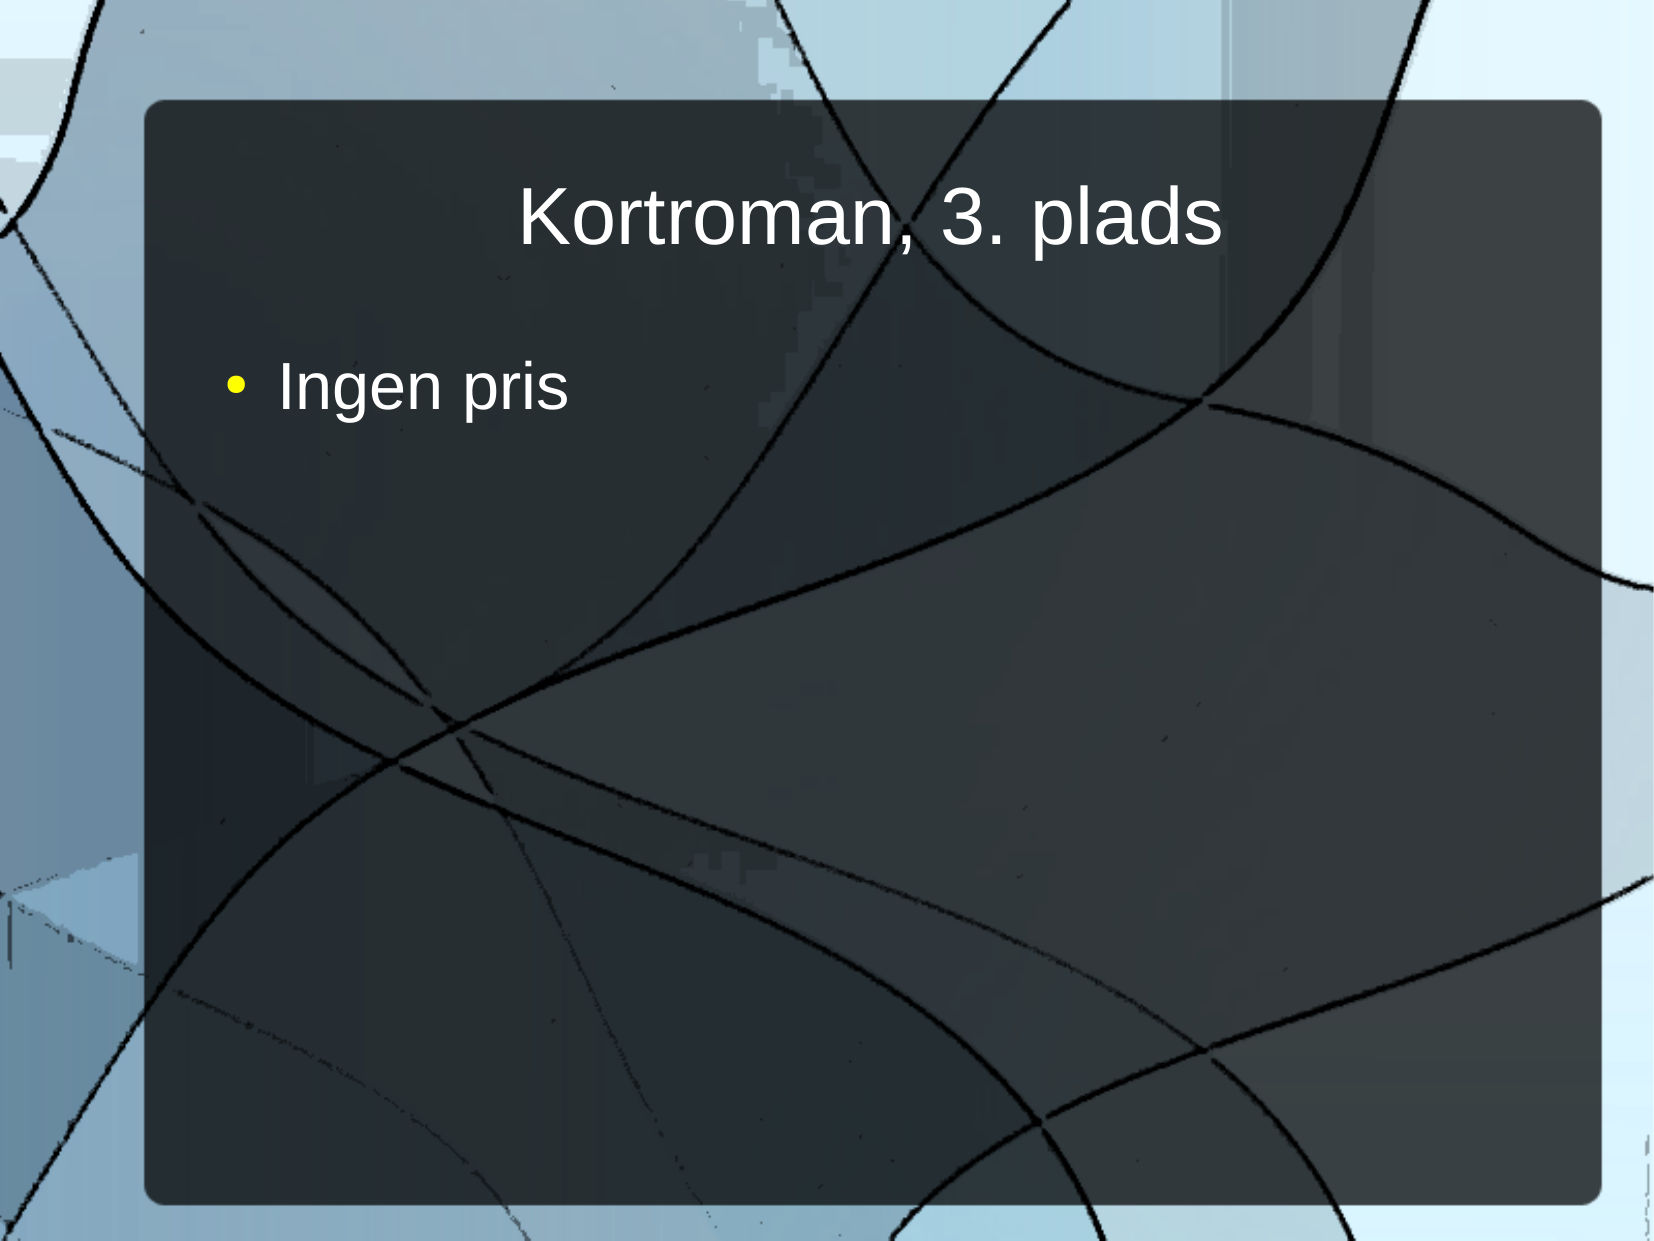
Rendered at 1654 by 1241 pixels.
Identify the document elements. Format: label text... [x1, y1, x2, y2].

title Kortroman, 3. plads [159, 108, 1583, 325]
list Ingen pris [206, 349, 1571, 1069]
picture [0, 0, 1654, 1241]
